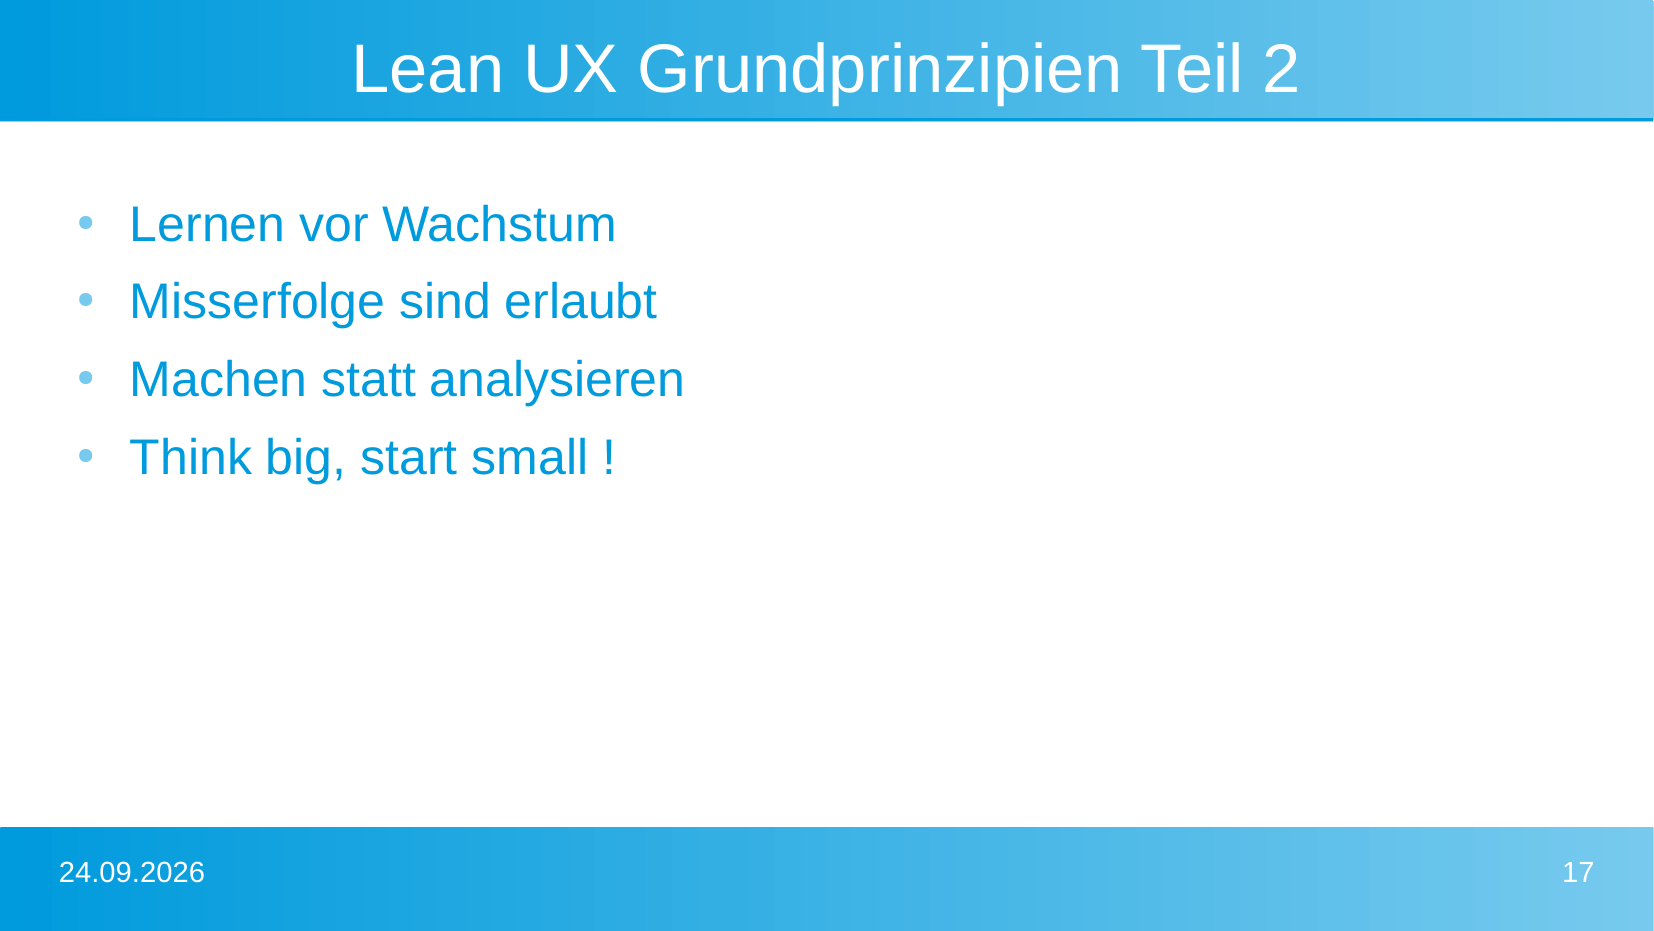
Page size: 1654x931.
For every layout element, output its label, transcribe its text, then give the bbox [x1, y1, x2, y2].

title Lean UX Grundprinzipien Teil 2 [59, 29, 1595, 108]
list Lernen vor Wachstum Misserfolge sind erlaubt Machen statt analysieren Think big, start small ! [59, 118, 1595, 798]
